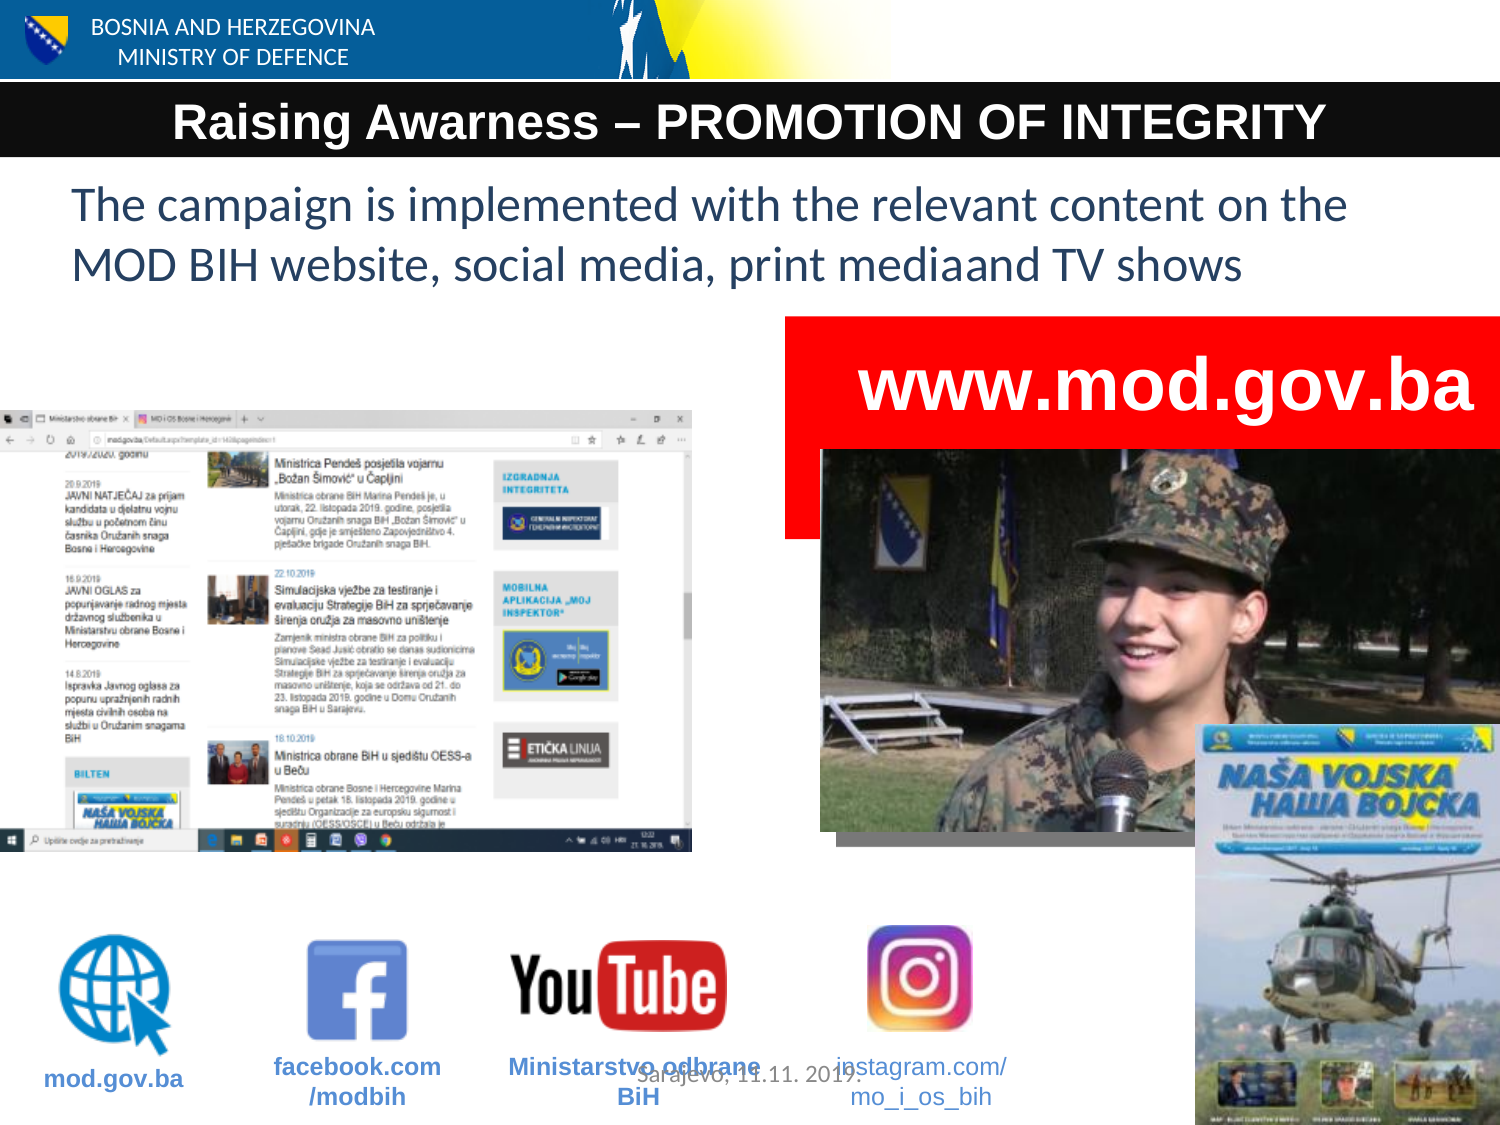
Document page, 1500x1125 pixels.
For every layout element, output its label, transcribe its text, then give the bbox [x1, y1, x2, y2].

text_box instagram.com/ mo_i_os_bih [821, 1042, 1023, 1119]
text_box facebook.com /modbih [258, 1042, 457, 1119]
picture [0, 410, 692, 852]
text_box mod.gov.ba [28, 1054, 199, 1101]
picture [0, 0, 1500, 79]
text_box Sarajevo, 11.11. 2019. [512, 1042, 988, 1103]
text_box [785, 316, 1500, 540]
list The campaign is implemented with the relevant content on the MOD BIH website, social media, print mediaand TV shows [0, 164, 1465, 418]
text_box www.mod.gov.ba [843, 327, 1490, 433]
picture [43, 925, 188, 1054]
picture [867, 925, 973, 1032]
text_box Ministarstvo odbrane BiH [493, 1042, 784, 1119]
picture [269, 902, 446, 1042]
title Raising Awarness – PROMOTION OF INTEGRITY [0, 82, 1500, 158]
picture [510, 940, 727, 1032]
picture [820, 449, 1500, 1125]
